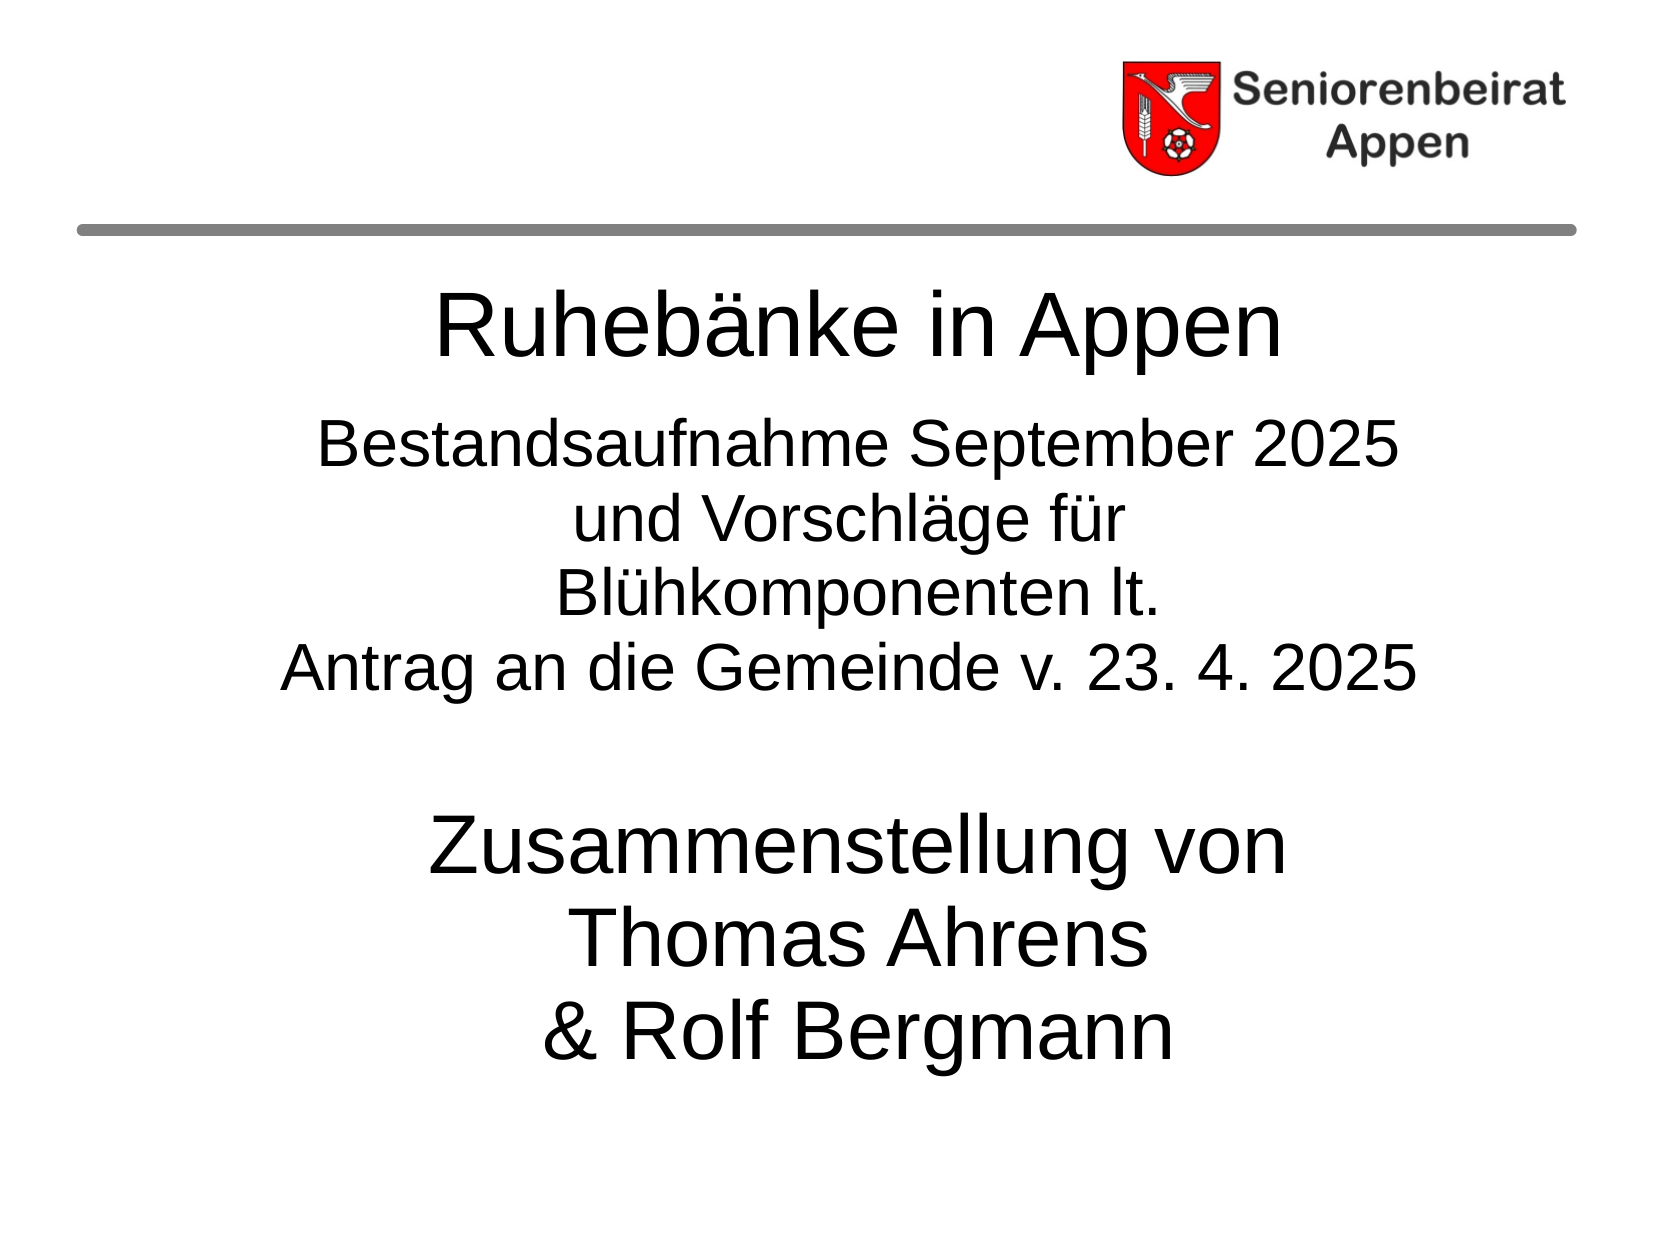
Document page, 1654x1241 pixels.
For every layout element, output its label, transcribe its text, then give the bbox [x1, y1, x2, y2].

picture [1121, 61, 1571, 178]
text_box Ruhebänke in Appen Bestandsaufnahme September 2025 und Vorschläge für Blühkomponenten lt. Antrag an die Gemeinde v. 23. 4. 2025 Zusammenstellung von Thomas Ahrens & Rolf Bergmann [265, 265, 1654, 1178]
